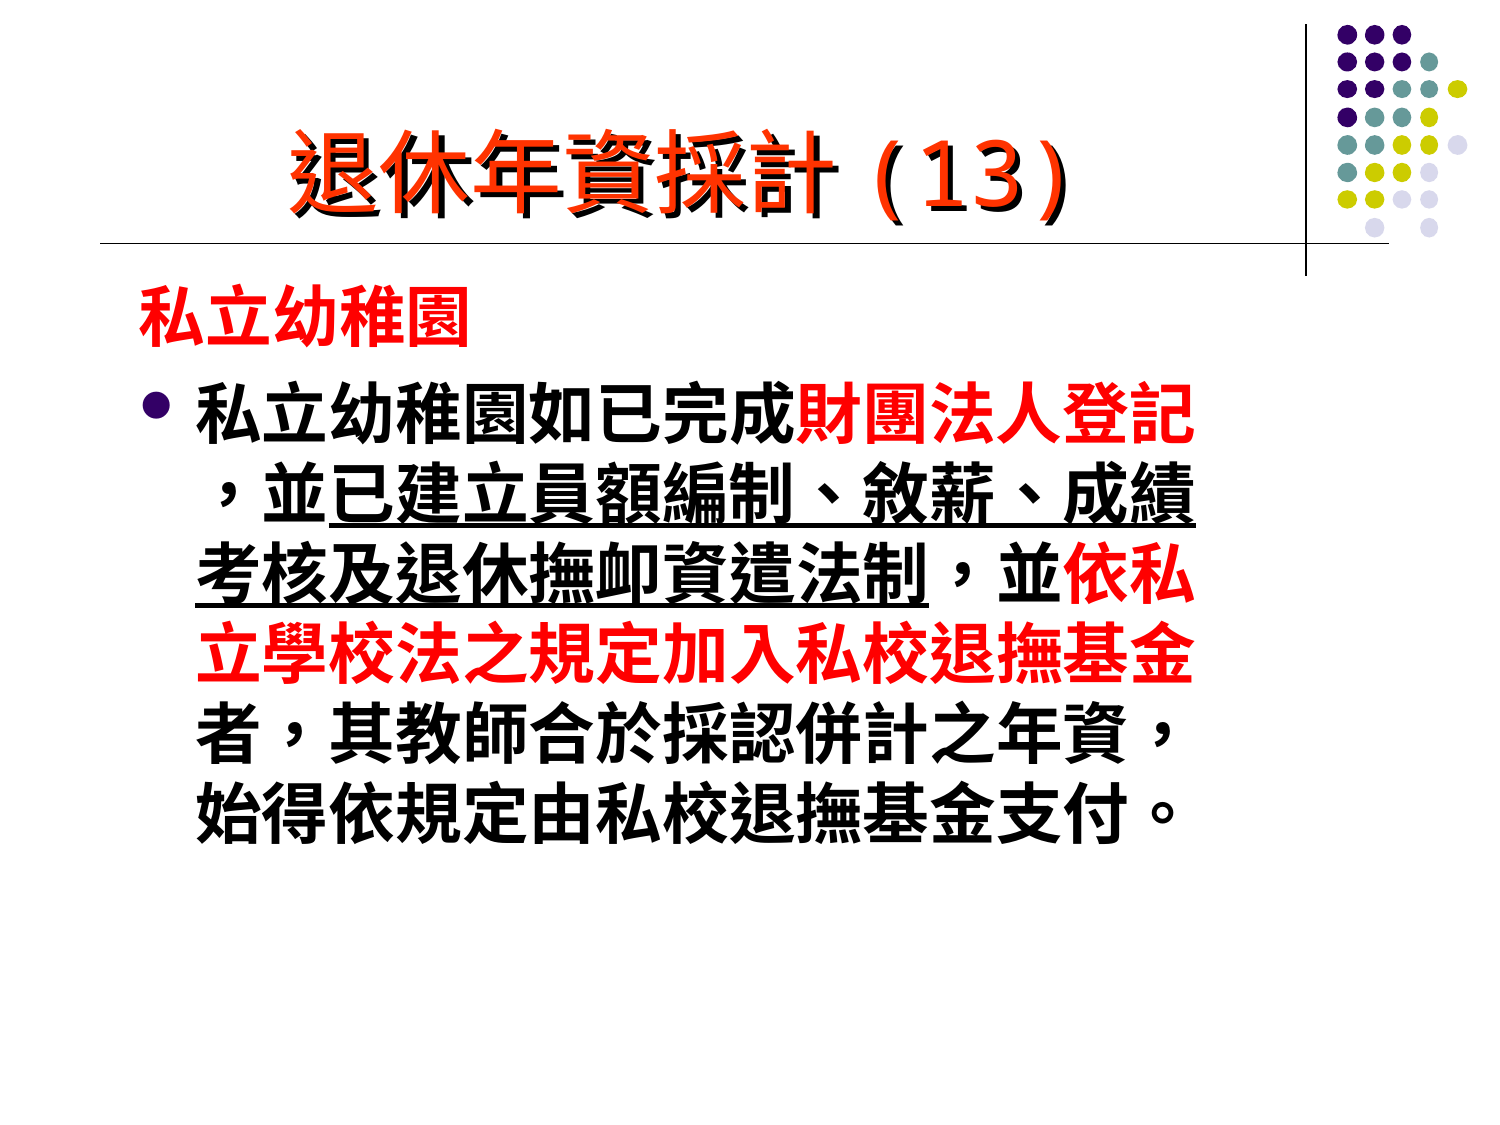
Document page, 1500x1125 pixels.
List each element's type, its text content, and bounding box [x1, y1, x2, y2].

list 私立幼稚園 私立幼稚園如已完成財團法人登記，並已建立員額編制、敘薪、成績考核及退休撫卹資遣法制，並依私立學校法之規定加入私校退撫基金者，其教師合於採認併計之年資，始得依規定由私校退撫基金支付。 [123, 267, 1270, 1071]
title 退休年資採計(13) [64, 90, 1303, 232]
